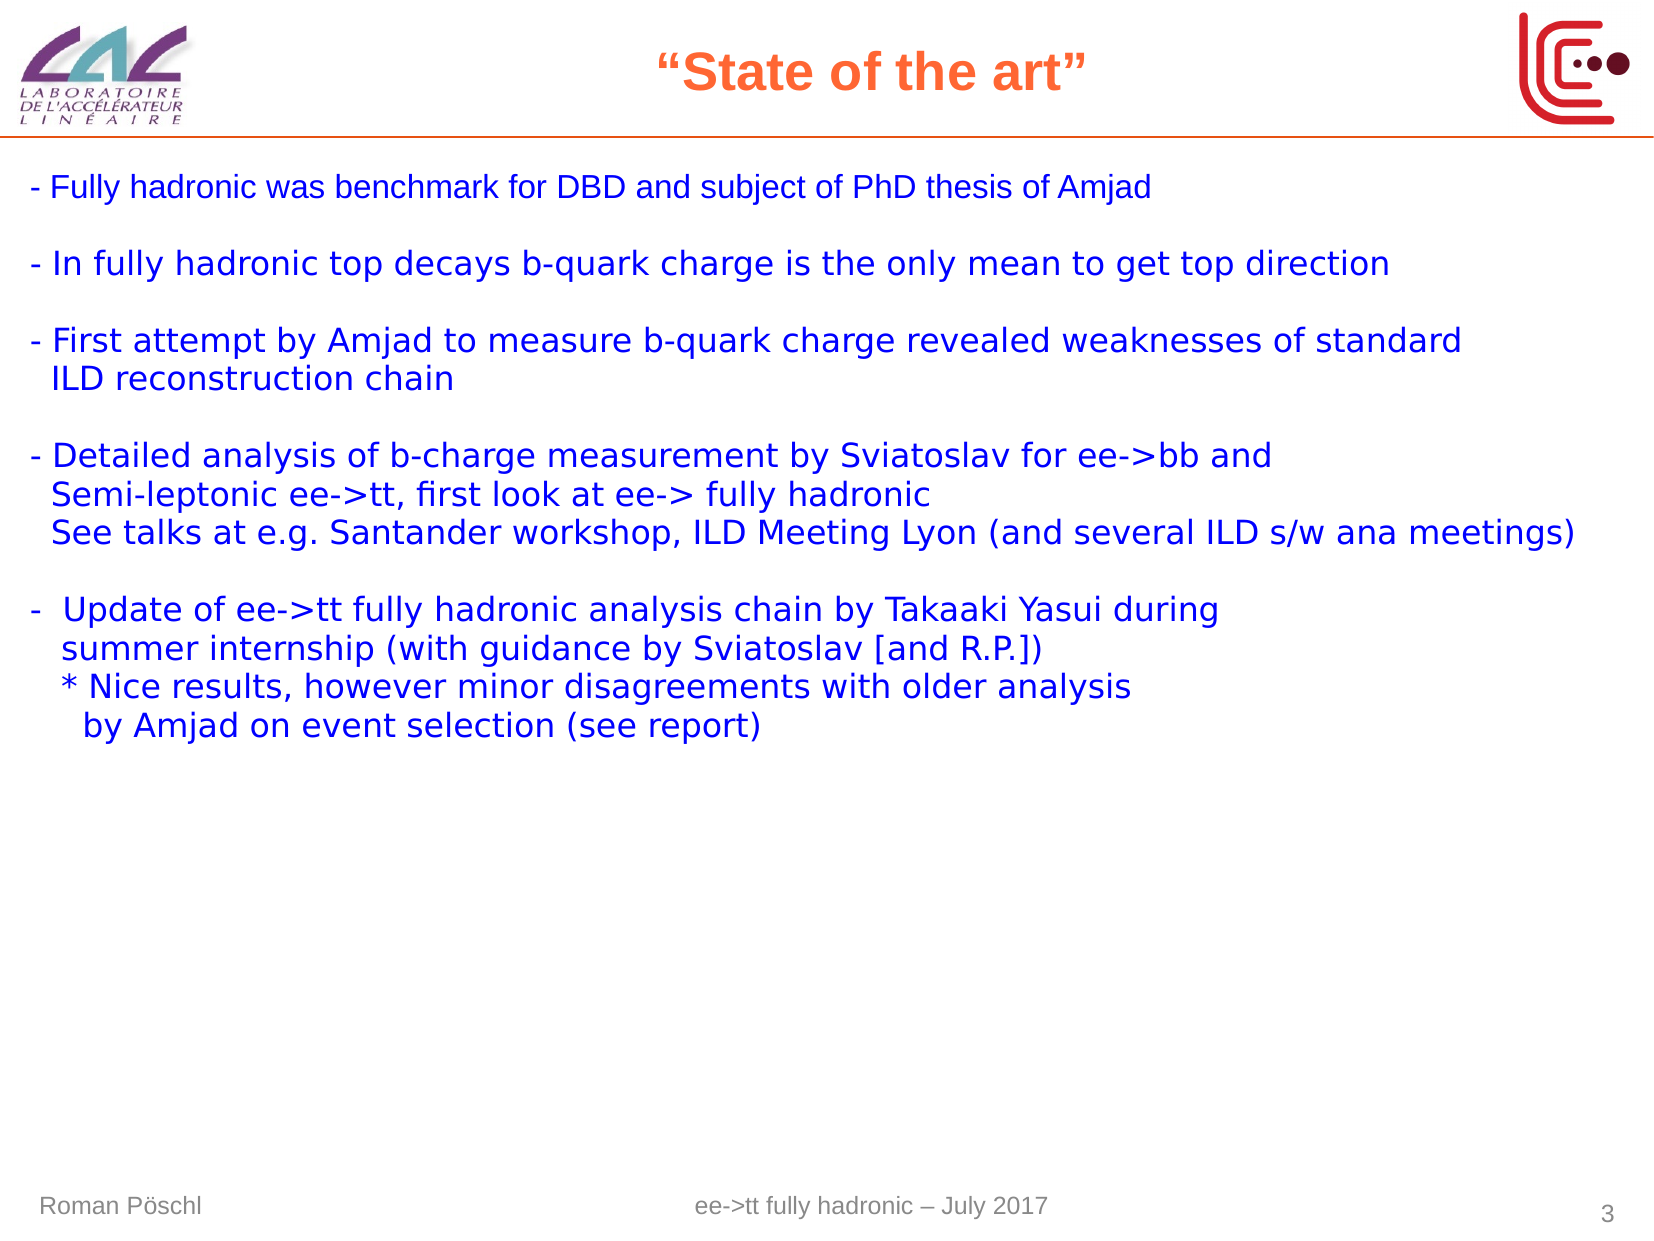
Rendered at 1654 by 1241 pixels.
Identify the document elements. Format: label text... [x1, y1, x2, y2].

text_box - Fully hadronic was benchmark for DBD and subject of PhD thesis of Amjad - In fully hadronic top decays b-quark charge is the only mean to get top direction - First attempt by Amjad to measure b-quark charge revealed weaknesses of standard ILD reconstruction chain - Detailed analysis of b-charge measurement by Sviatoslav for ee->bb and Semi-leptonic ee->tt, first look at ee-> fully hadronic See talks at e.g. Santander workshop, ILD Meeting Lyon (and several ILD s/w ana meetings) - Update of ee->tt fully hadronic analysis chain by Takaaki Yasui during summer internship (with guidance by Sviatoslav [and R.P.]) * Nice results, however minor disagreements with older analysis by Amjad on event selection (see report) [15, 161, 1654, 1084]
title “State of the art” [128, 29, 1617, 113]
picture [17, 22, 199, 127]
picture [1508, 2, 1641, 135]
